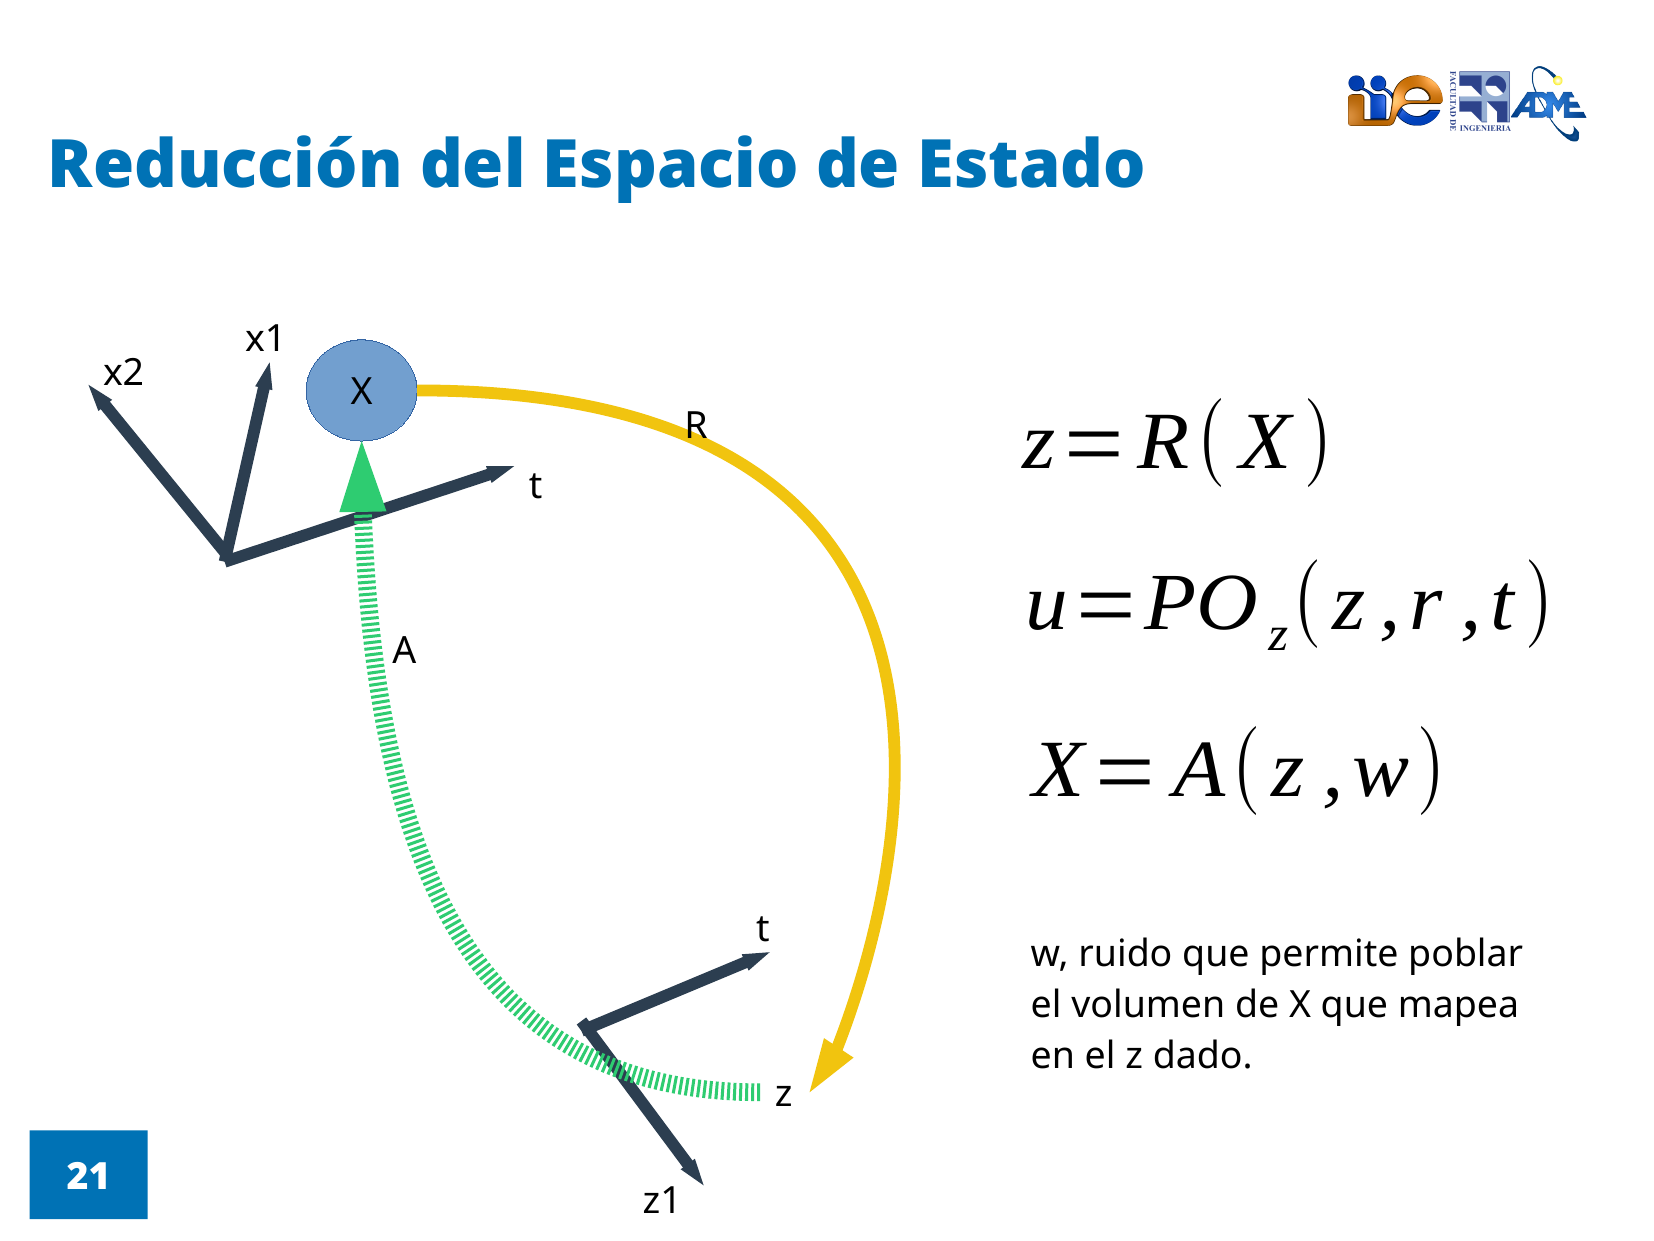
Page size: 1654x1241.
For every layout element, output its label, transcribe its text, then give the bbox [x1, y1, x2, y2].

text_box R [669, 390, 726, 453]
text_box t [514, 450, 559, 513]
text_box z1 [627, 1166, 704, 1229]
title Reducción del Espacio de Estado [47, 59, 1460, 207]
text_box A [377, 616, 434, 679]
text_box x1 [230, 303, 307, 367]
picture [1460, 66, 1589, 143]
chart [996, 395, 1352, 494]
text_box w, ruido que permite poblar el volumen de X que mapea en el z dado. [1015, 919, 1574, 1077]
text_box x2 [88, 338, 165, 401]
chart [1003, 556, 1573, 661]
text_box z [760, 1059, 810, 1122]
chart [1002, 722, 1467, 821]
text_box t [741, 893, 786, 956]
text_box X [306, 339, 417, 442]
